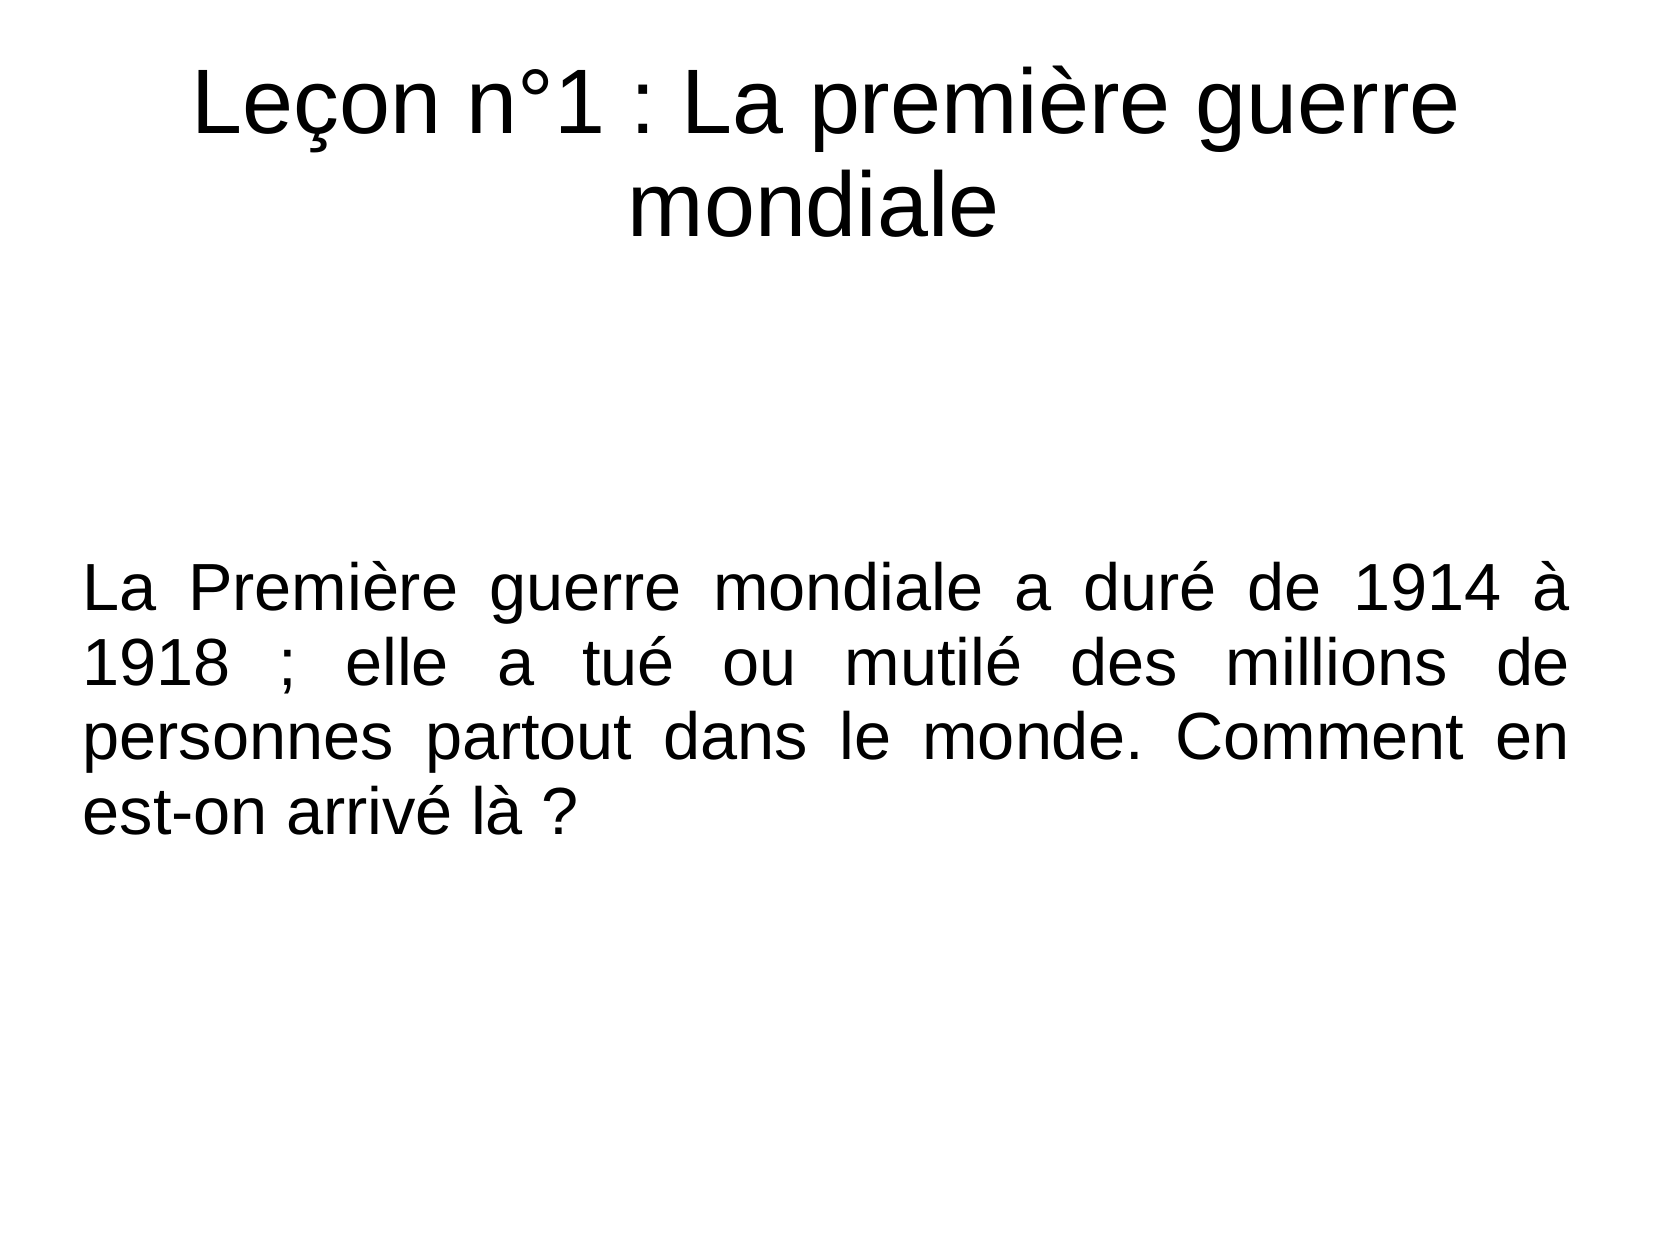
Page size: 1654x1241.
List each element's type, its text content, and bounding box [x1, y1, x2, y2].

subtitle La Première guerre mondiale a duré de 1914 à 1918 ; elle a tué ou mutilé des millions de personnes partout dans le monde. Comment en est-on arrivé là ? [82, 290, 1571, 1109]
title Leçon n°1 : La première guerre mondiale [82, 50, 1571, 256]
